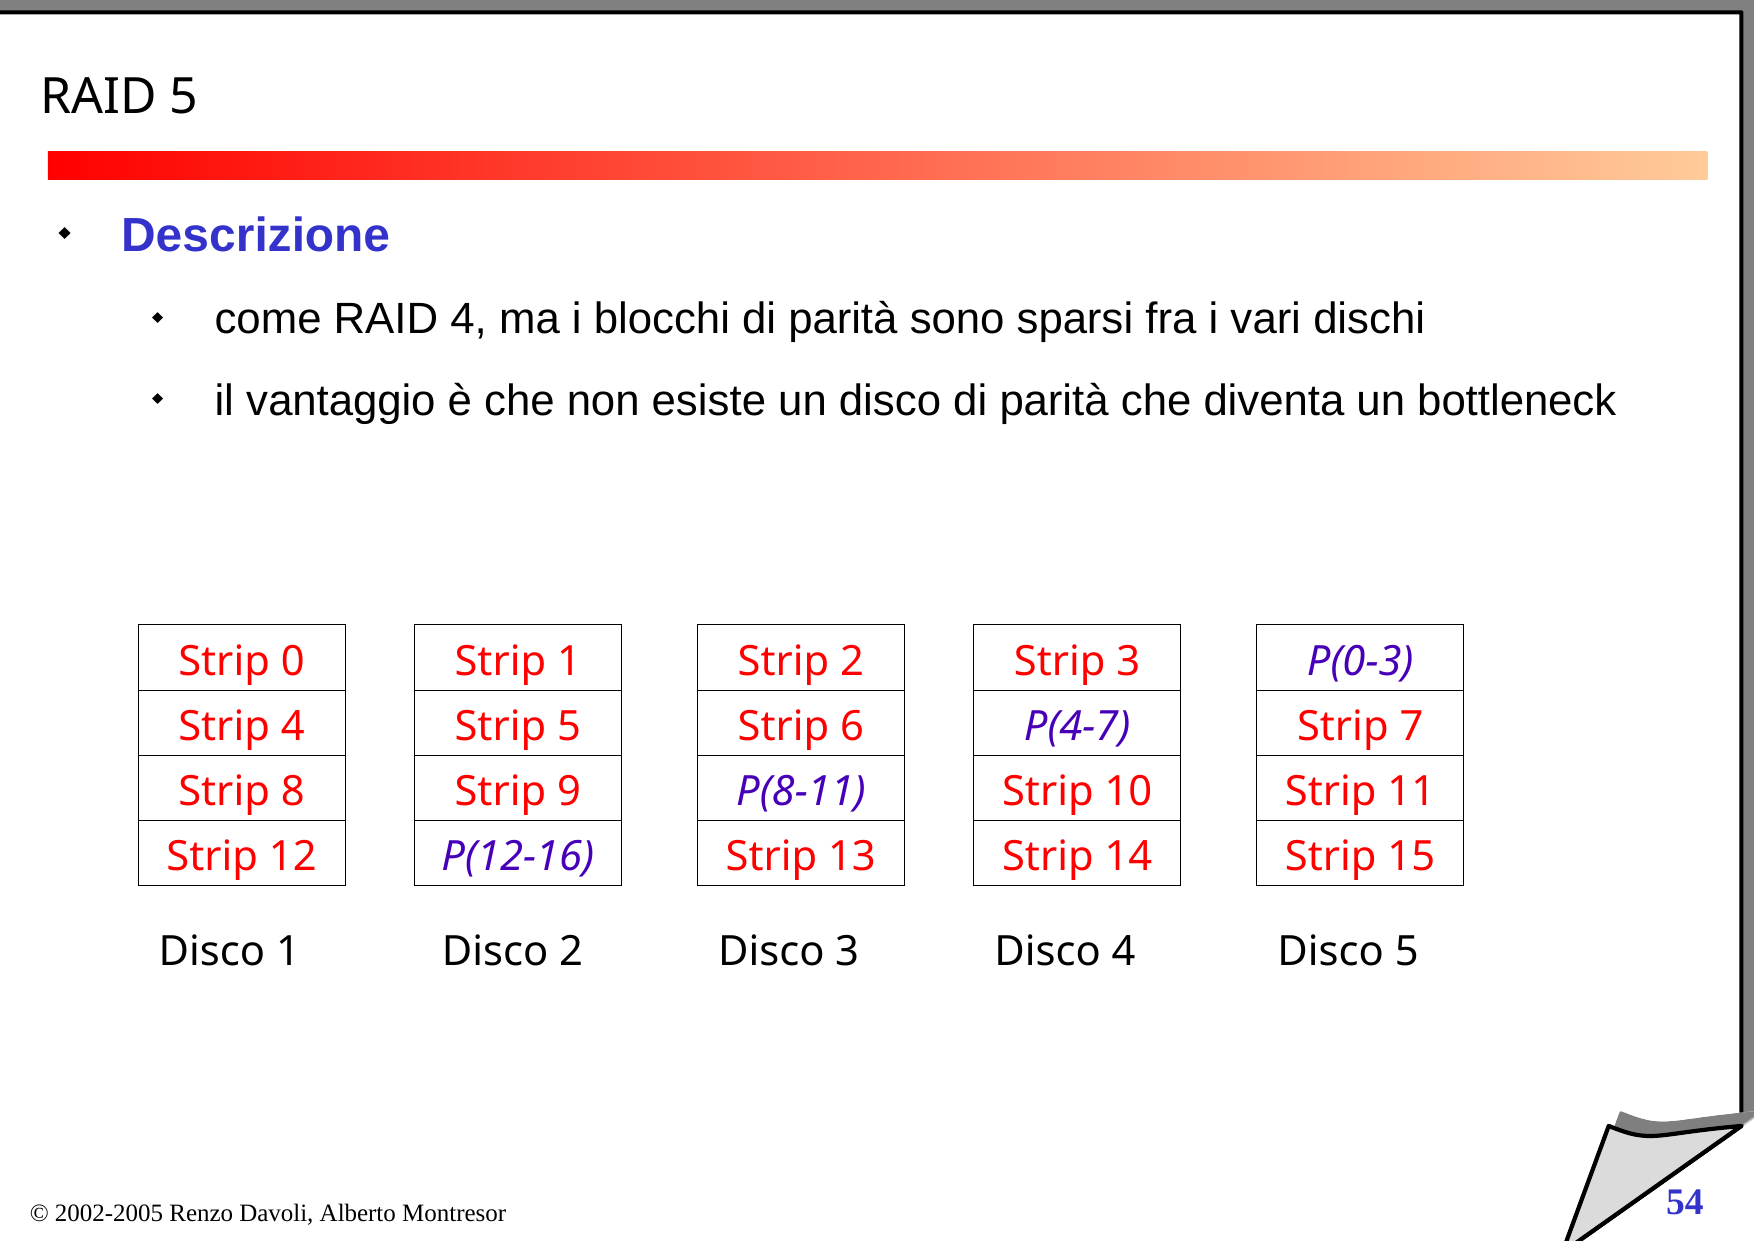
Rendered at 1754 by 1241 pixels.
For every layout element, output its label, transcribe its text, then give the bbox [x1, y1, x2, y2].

text_box Strip 6 [697, 690, 905, 755]
text_box P(12-16) [414, 820, 622, 886]
text_box Strip 15 [1256, 820, 1464, 886]
text_box Strip 9 [414, 755, 622, 820]
text_box Strip 11 [1256, 755, 1464, 820]
text_box Disco 5 [1277, 918, 1446, 983]
text_box Disco 2 [441, 917, 611, 982]
text_box Strip 2 [697, 624, 905, 690]
text_box Disco 1 [158, 917, 320, 982]
text_box P(0-3) [1256, 624, 1464, 691]
text_box Strip 8 [138, 755, 346, 820]
text_box Disco 3 [718, 918, 887, 983]
text_box Strip 5 [414, 690, 622, 755]
text_box Strip 4 [138, 690, 346, 755]
list Descrizione come RAID 4, ma i blocchi di parità sono sparsi fra i vari dischi il vantaggio è che non esiste un disco di parità che diventa un bottleneck [58, 206, 1696, 554]
text_box Strip 7 [1256, 691, 1464, 755]
text_box Strip 14 [973, 820, 1181, 886]
text_box Strip 12 [138, 820, 346, 886]
text_box P(4-7) [973, 690, 1181, 756]
text_box Strip 10 [973, 756, 1181, 820]
text_box Disco 4 [994, 918, 1163, 983]
title RAID 5 [40, 49, 1714, 144]
text_box P(8-11) [697, 755, 905, 821]
text_box Strip 13 [697, 821, 905, 886]
text_box Strip 1 [414, 624, 622, 690]
text_box Strip 3 [973, 624, 1181, 690]
text_box Strip 0 [138, 624, 346, 690]
